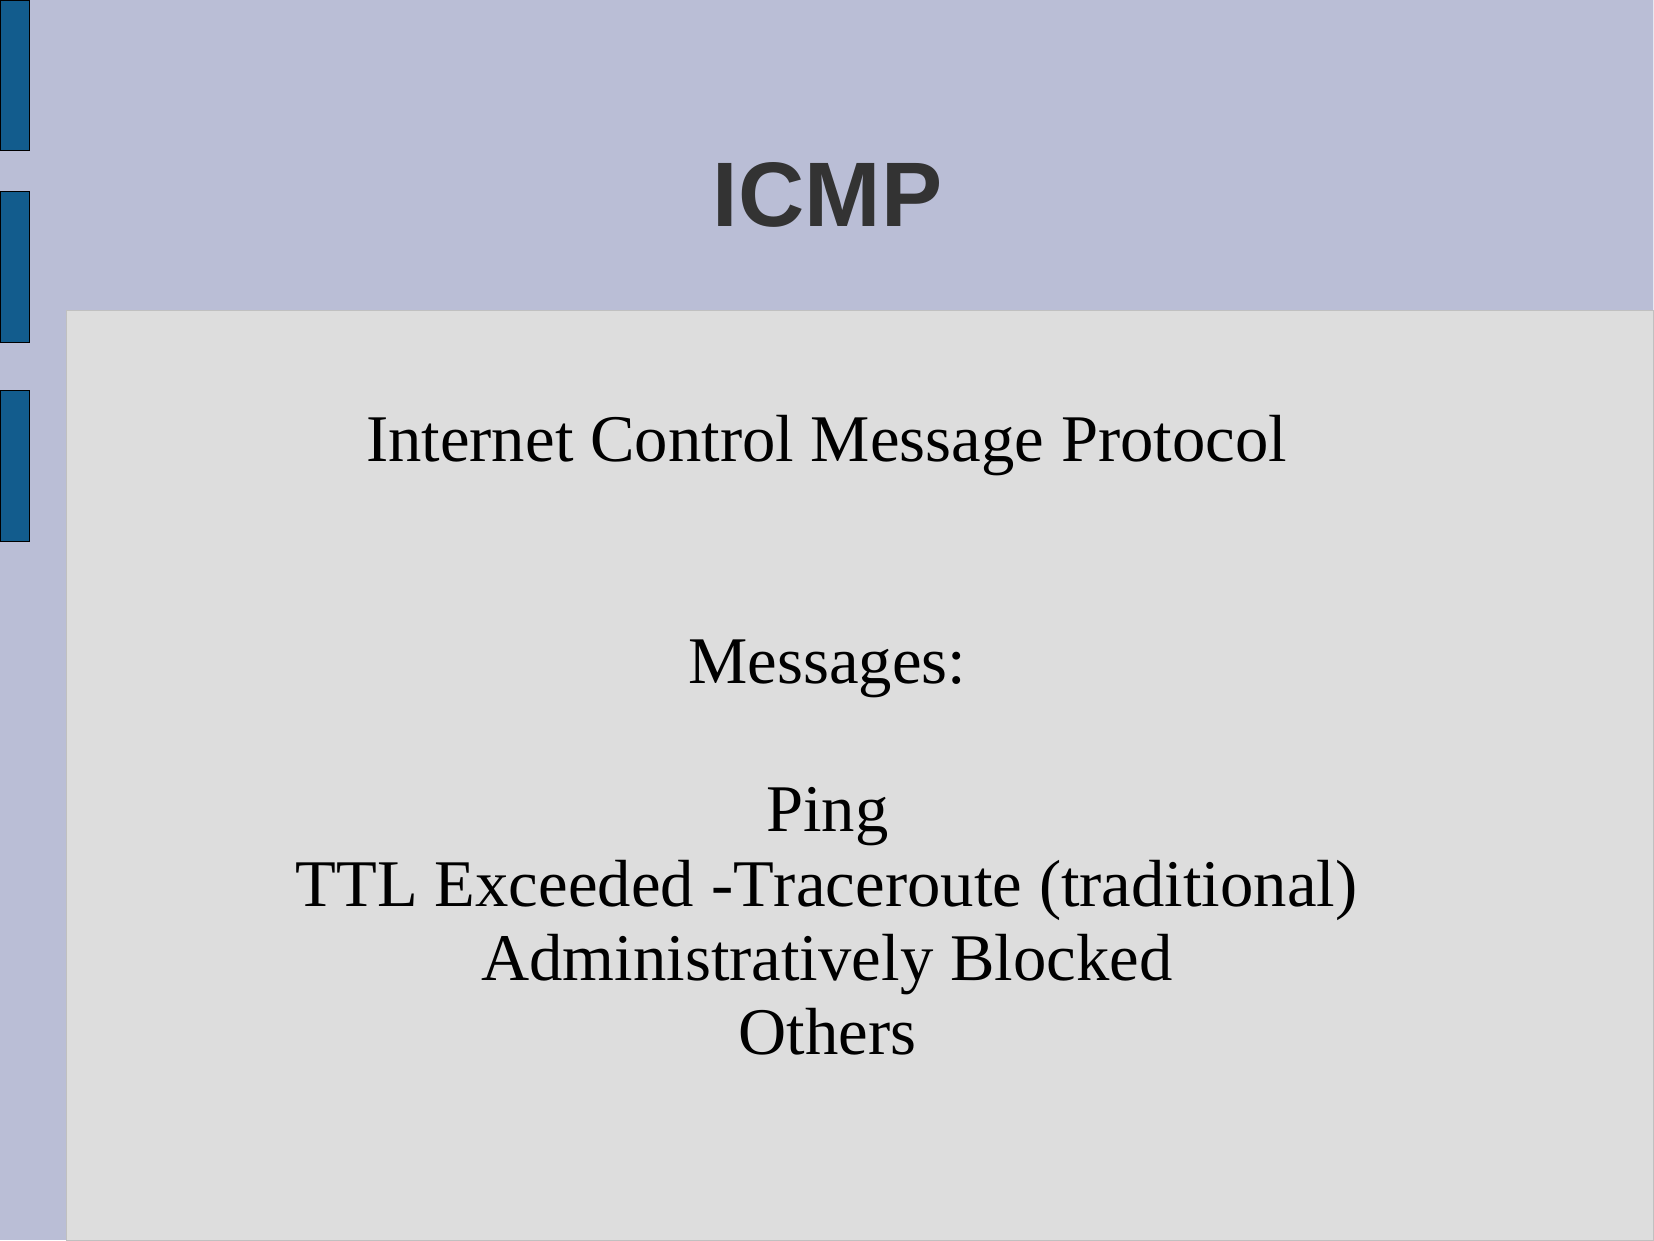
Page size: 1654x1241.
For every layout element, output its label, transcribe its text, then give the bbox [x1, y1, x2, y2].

subtitle Internet Control Message Protocol Messages: Ping TTL Exceeded -Traceroute (traditional) Administratively Blocked Others [121, 344, 1534, 1127]
title ICMP [121, 91, 1534, 299]
